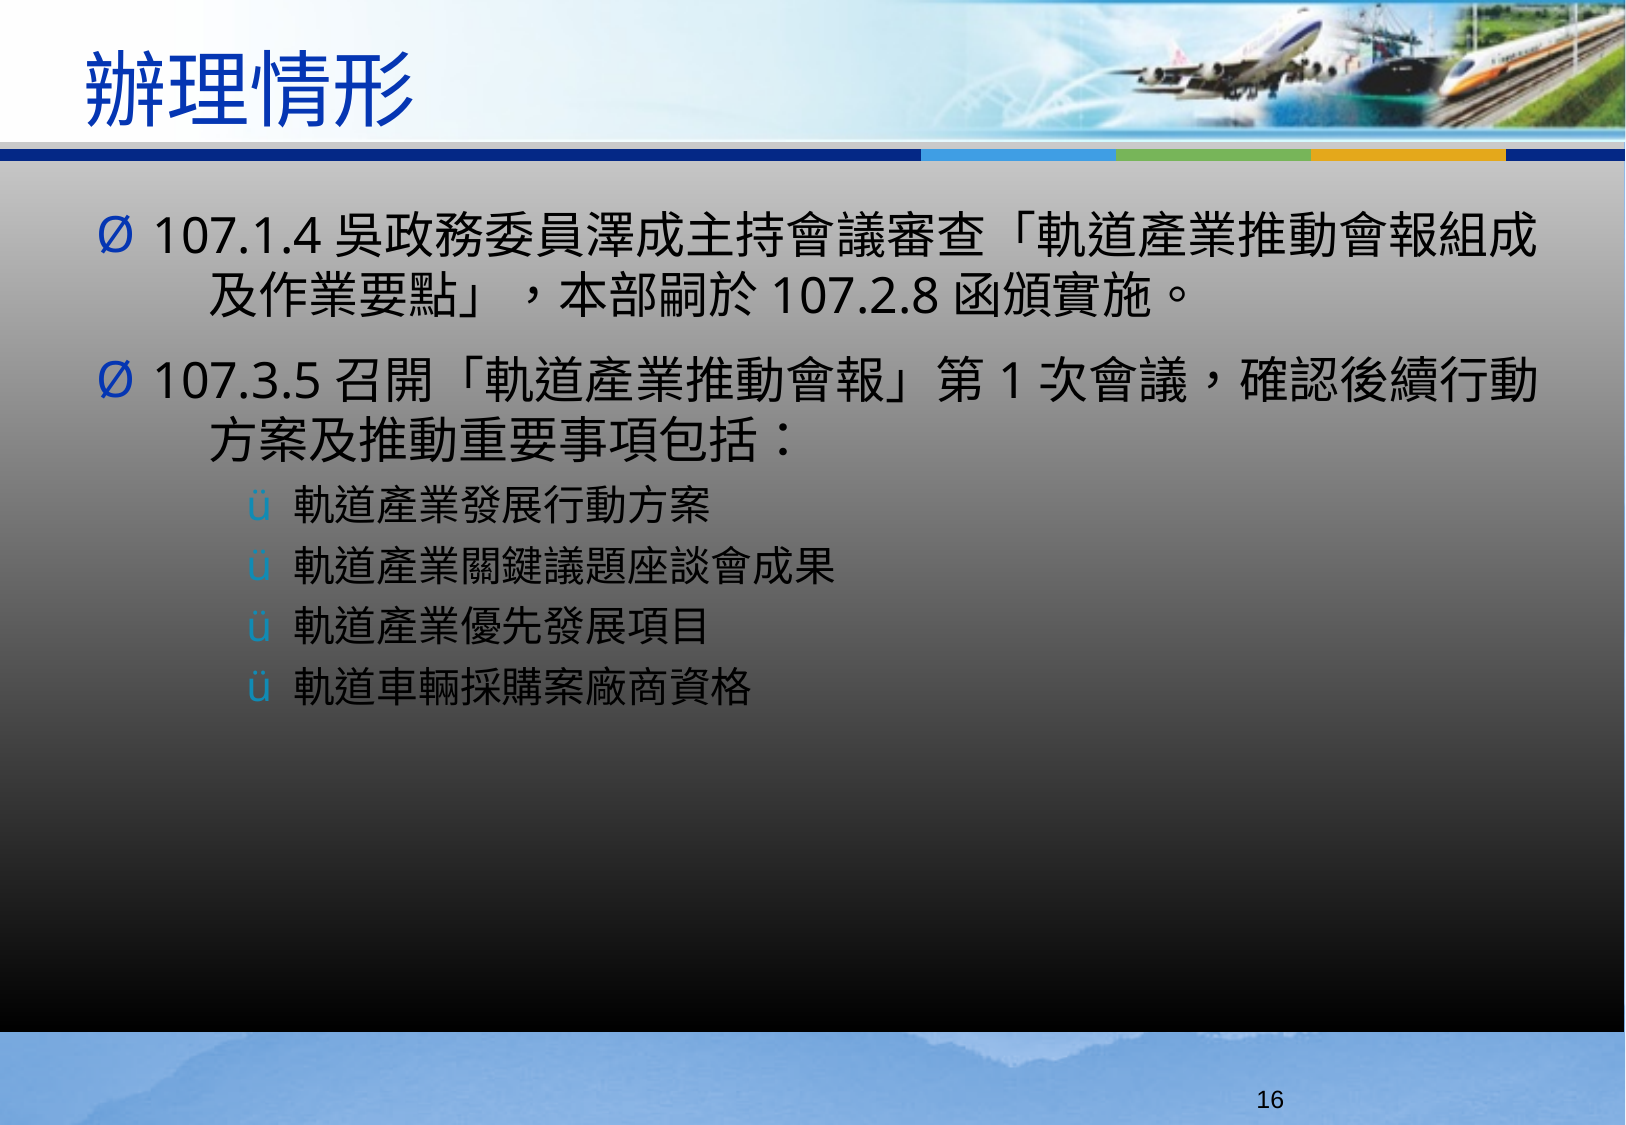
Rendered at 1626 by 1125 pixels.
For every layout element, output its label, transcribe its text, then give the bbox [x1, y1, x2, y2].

text_box 16 [1241, 1071, 1621, 1125]
title 辦理情形 [68, 19, 1593, 155]
list 107.1.4吳政務委員澤成主持會議審查「軌道產業推動會報組成及作業要點」，本部嗣於107.2.8函頒實施。 107.3.5召開「軌道產業推動會報」第1次會議，確認後續行動方案及推動重要事項包括： 軌道產業發展行動方案 軌道產業關鍵議題座談會成果 軌道產業優先發展項目 軌道車輛採購案廠商資格 [81, 196, 1555, 1059]
